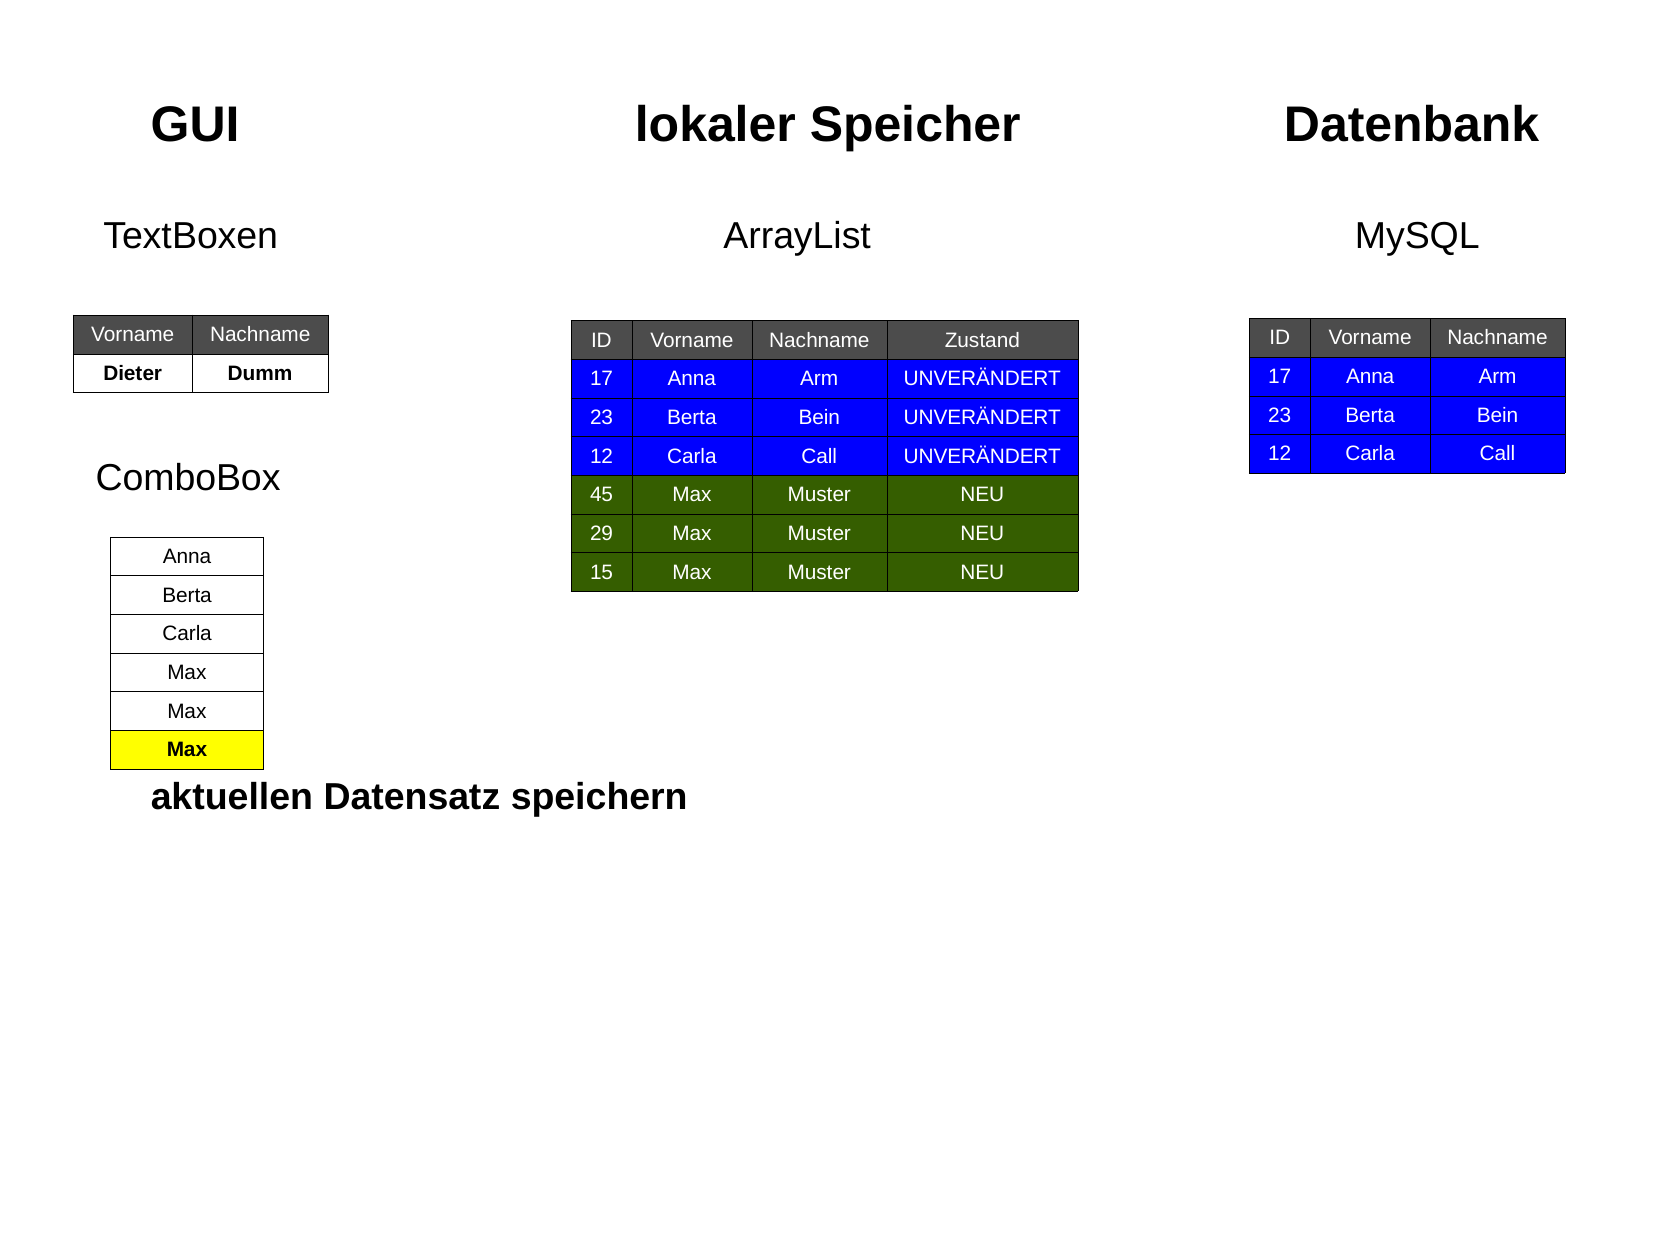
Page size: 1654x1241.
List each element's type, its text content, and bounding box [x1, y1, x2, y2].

table_cell Max [111, 654, 263, 691]
table_cell Anna [1311, 358, 1430, 396]
table_cell UNVERÄNDERT [888, 437, 1078, 475]
text_box MySQL [1340, 206, 1495, 264]
table_cell Muster [753, 515, 887, 552]
table_cell NEU [888, 553, 1078, 591]
table_header Anna [111, 538, 263, 575]
table_cell Bein [1431, 397, 1565, 434]
table_cell 12 [1250, 435, 1310, 473]
table_header Zustand [888, 321, 1078, 359]
table_cell UNVERÄNDERT [888, 360, 1078, 398]
table_cell Berta [633, 399, 752, 436]
table_header Nachname [753, 321, 887, 359]
table_cell Max [633, 476, 752, 514]
table_cell Max [633, 553, 752, 591]
table_cell Carla [633, 437, 752, 475]
table_cell Max [111, 692, 263, 730]
table_header Vorname [74, 316, 192, 354]
table_cell Dumm [193, 355, 328, 392]
table_cell NEU [888, 476, 1078, 514]
table_cell 29 [572, 515, 632, 552]
table_cell Call [753, 437, 887, 475]
table_cell Carla [111, 615, 263, 653]
table_cell 17 [572, 360, 632, 398]
table_cell 23 [1250, 397, 1310, 434]
table_cell Carla [1311, 435, 1430, 473]
table_cell Dieter [74, 355, 192, 392]
table_cell Anna [633, 360, 752, 398]
table_header ID [572, 321, 632, 359]
table_header Vorname [1311, 319, 1430, 357]
table_cell Max [111, 731, 263, 769]
table_cell Muster [753, 476, 887, 514]
table_cell 17 [1250, 358, 1310, 396]
text_box ComboBox [80, 448, 296, 506]
text_box Datenbank [1269, 88, 1555, 161]
text_box GUI [135, 88, 255, 161]
text_box lokaler Speicher [620, 88, 1037, 161]
table_cell UNVERÄNDERT [888, 399, 1078, 436]
table_cell 12 [572, 437, 632, 475]
table_cell Berta [1311, 397, 1430, 434]
table_cell 15 [572, 553, 632, 591]
table_header Nachname [193, 316, 328, 354]
table_cell Arm [753, 360, 887, 398]
table_cell 23 [572, 399, 632, 436]
table_header Vorname [633, 321, 752, 359]
text_box TextBoxen [88, 206, 293, 264]
table_cell Bein [753, 399, 887, 436]
table_cell 45 [572, 476, 632, 514]
table_cell Berta [111, 576, 263, 614]
text_box ArrayList [708, 206, 886, 264]
table_cell NEU [888, 515, 1078, 552]
table_cell Muster [753, 553, 887, 591]
table_header ID [1250, 319, 1310, 357]
table_cell Call [1431, 435, 1565, 473]
table_cell Max [633, 515, 752, 552]
table_header Nachname [1431, 319, 1565, 357]
text_box aktuellen Datensatz speichern [136, 767, 703, 826]
table_cell Arm [1431, 358, 1565, 396]
